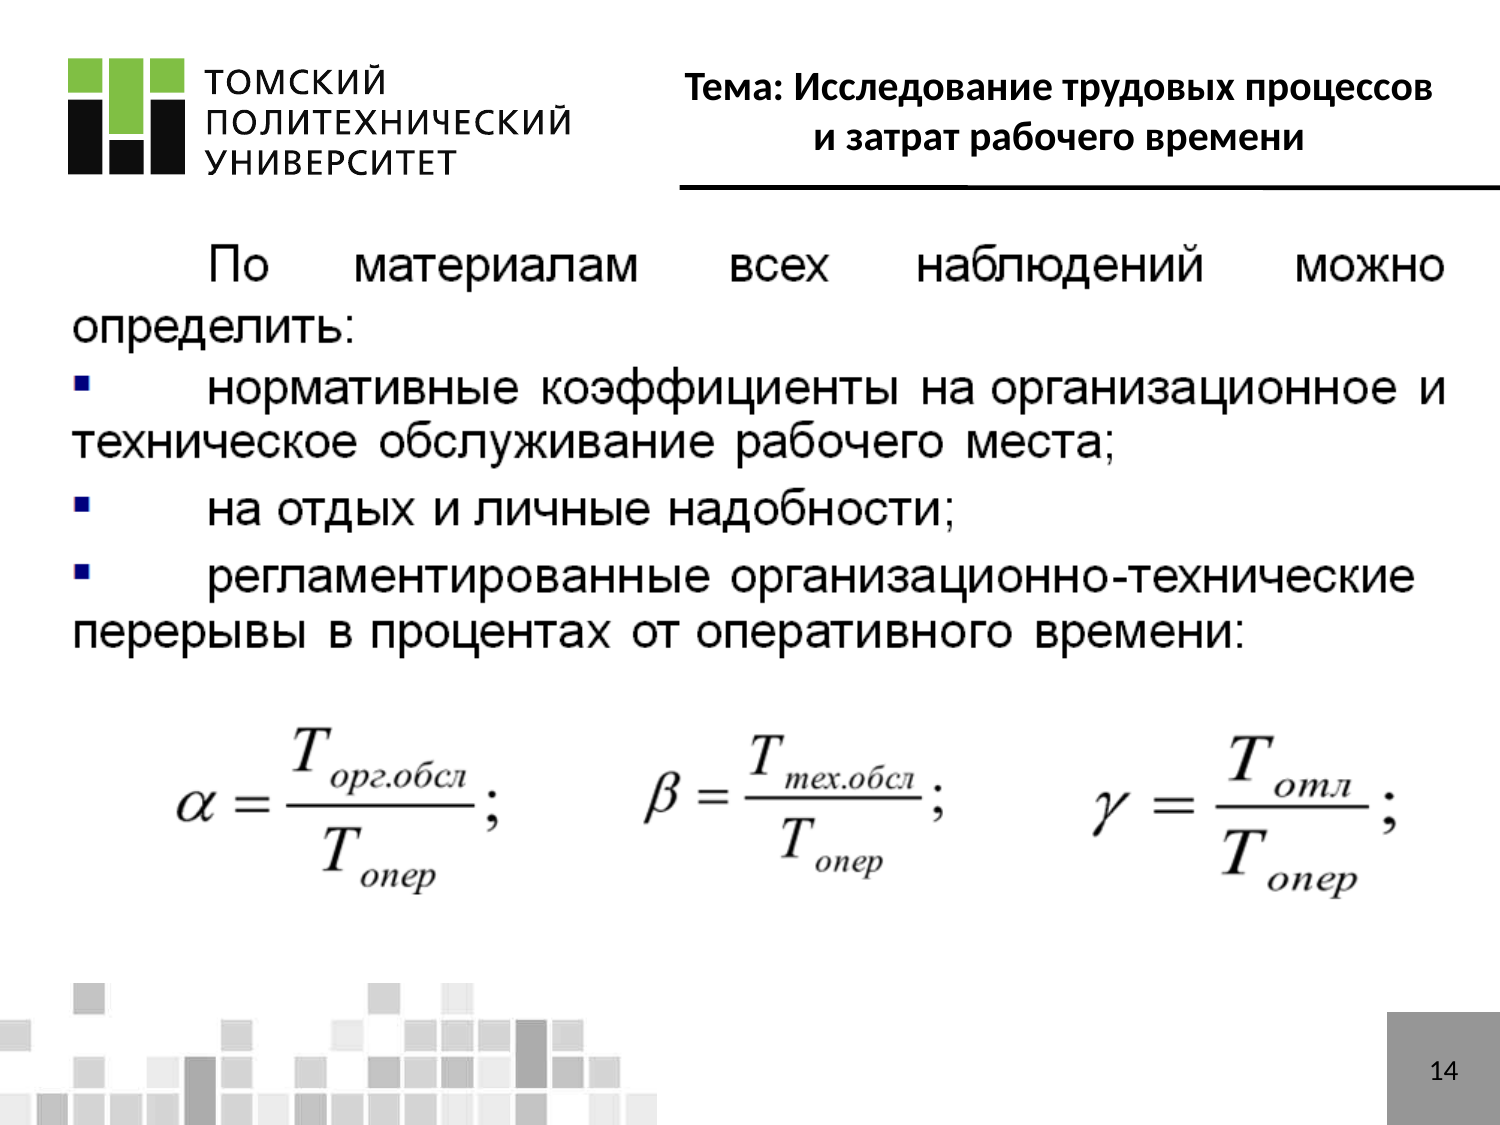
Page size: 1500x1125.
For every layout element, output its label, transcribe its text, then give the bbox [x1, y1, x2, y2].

text_box [232, 150, 251, 175]
text_box [312, 110, 332, 135]
text_box [313, 69, 334, 95]
text_box [524, 110, 543, 135]
text_box [328, 150, 345, 175]
text_box [204, 150, 228, 175]
text_box [285, 150, 301, 175]
text_box 14 [1387, 1012, 1500, 1125]
text_box [475, 109, 494, 135]
text_box [348, 150, 367, 176]
text_box [354, 110, 378, 135]
text_box [207, 110, 227, 135]
text_box [204, 69, 224, 95]
text_box [109, 58, 144, 134]
text_box [336, 110, 351, 135]
text_box [550, 110, 570, 135]
text_box [338, 69, 358, 95]
text_box [289, 110, 308, 135]
text_box [150, 99, 185, 175]
text_box [150, 58, 185, 93]
text_box [232, 109, 256, 135]
text_box [455, 110, 470, 135]
text_box [499, 110, 519, 135]
text_box [289, 69, 309, 95]
text_box [555, 104, 565, 109]
text_box [382, 110, 401, 135]
text_box [372, 150, 391, 175]
text_box [365, 69, 384, 95]
text_box [256, 69, 284, 95]
text_box [109, 140, 144, 175]
text_box [260, 110, 282, 135]
title Тема: Исследование трудовых процессов и затрат рабочего времени [656, 37, 1463, 180]
text_box [408, 110, 428, 135]
text_box [226, 69, 251, 95]
text_box [308, 150, 322, 175]
text_box [258, 150, 278, 175]
text_box [433, 110, 449, 135]
text_box [396, 150, 415, 175]
picture [17, 216, 1483, 956]
text_box [68, 58, 103, 93]
picture [0, 983, 657, 1125]
text_box [437, 150, 457, 175]
text_box [68, 99, 103, 175]
text_box [369, 64, 380, 69]
text_box [419, 150, 434, 175]
